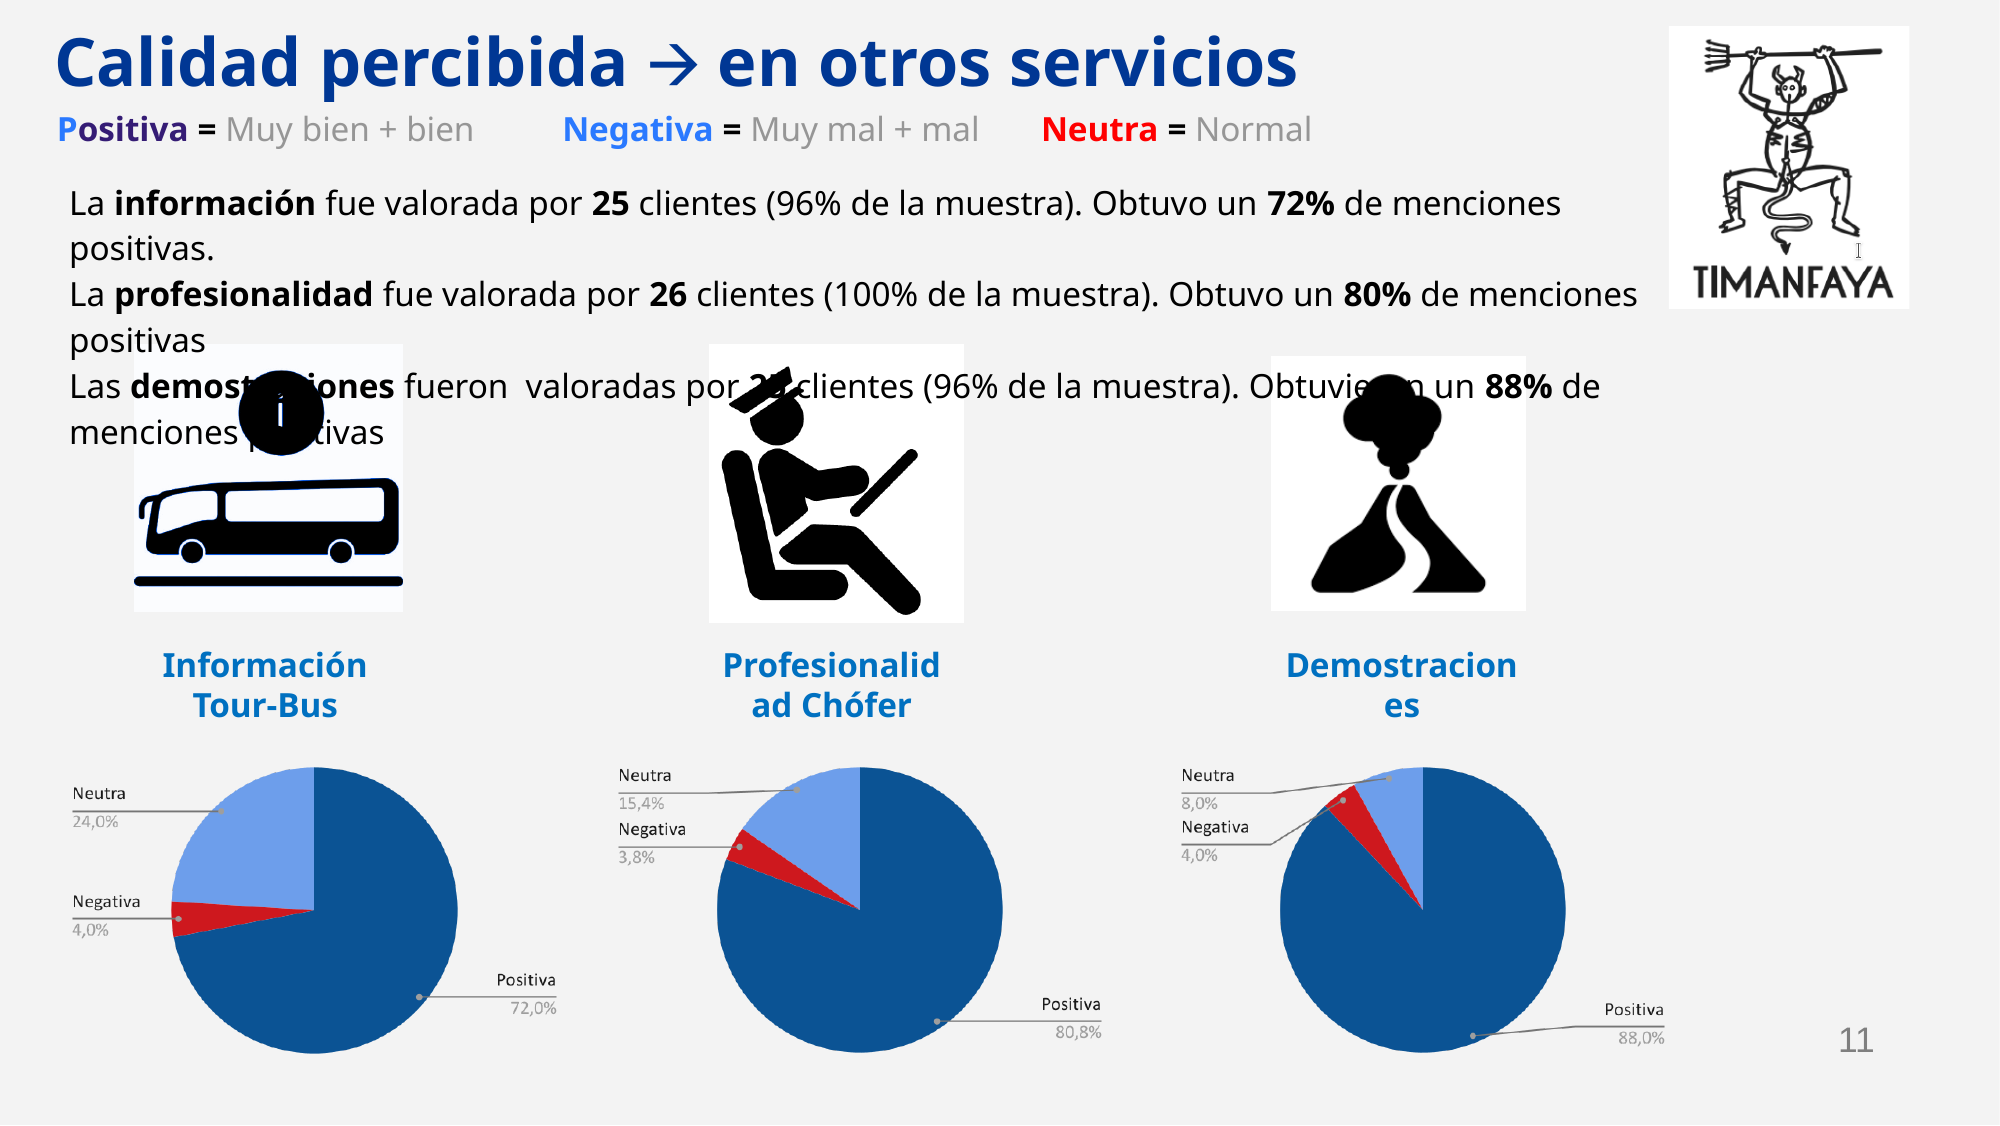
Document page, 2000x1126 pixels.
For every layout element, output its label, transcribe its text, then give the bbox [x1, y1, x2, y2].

text_box Demostraciones [1268, 636, 1536, 733]
picture [709, 344, 964, 623]
picture [1271, 356, 1526, 611]
text_box Positiva = Muy bien + bien Negativa = Muy mal + mal Neutra = Normal [56, 100, 1402, 157]
picture [957, 376, 964, 385]
picture [1165, 751, 1680, 1069]
picture [56, 751, 572, 1069]
picture [176, 344, 184, 350]
picture [137, 384, 144, 394]
text_box Información Tour-Bus [134, 636, 396, 733]
picture [1668, 26, 1910, 309]
text_box Profesionalidad Chófer [703, 636, 961, 733]
picture [602, 751, 1117, 1069]
text_box La información fue valorada por 25 clientes (96% de la muestra). Obtuvo un 72% de menciones positivas. La profesionalidad fue valorada por 26 clientes (100% de la muestra). Obtuvo un 80% de menciones positivas Las demostraciones fueron valoradas por 25 clientes (96% de la muestra). Obtuvieron un 88% de menciones positivas [54, 160, 1669, 315]
slide_number <number> [1680, 1008, 1894, 1069]
picture [957, 385, 964, 396]
picture [134, 344, 403, 612]
text_box Calidad percibida 🡪 en otros servicios [54, 0, 1374, 120]
picture [710, 382, 720, 396]
